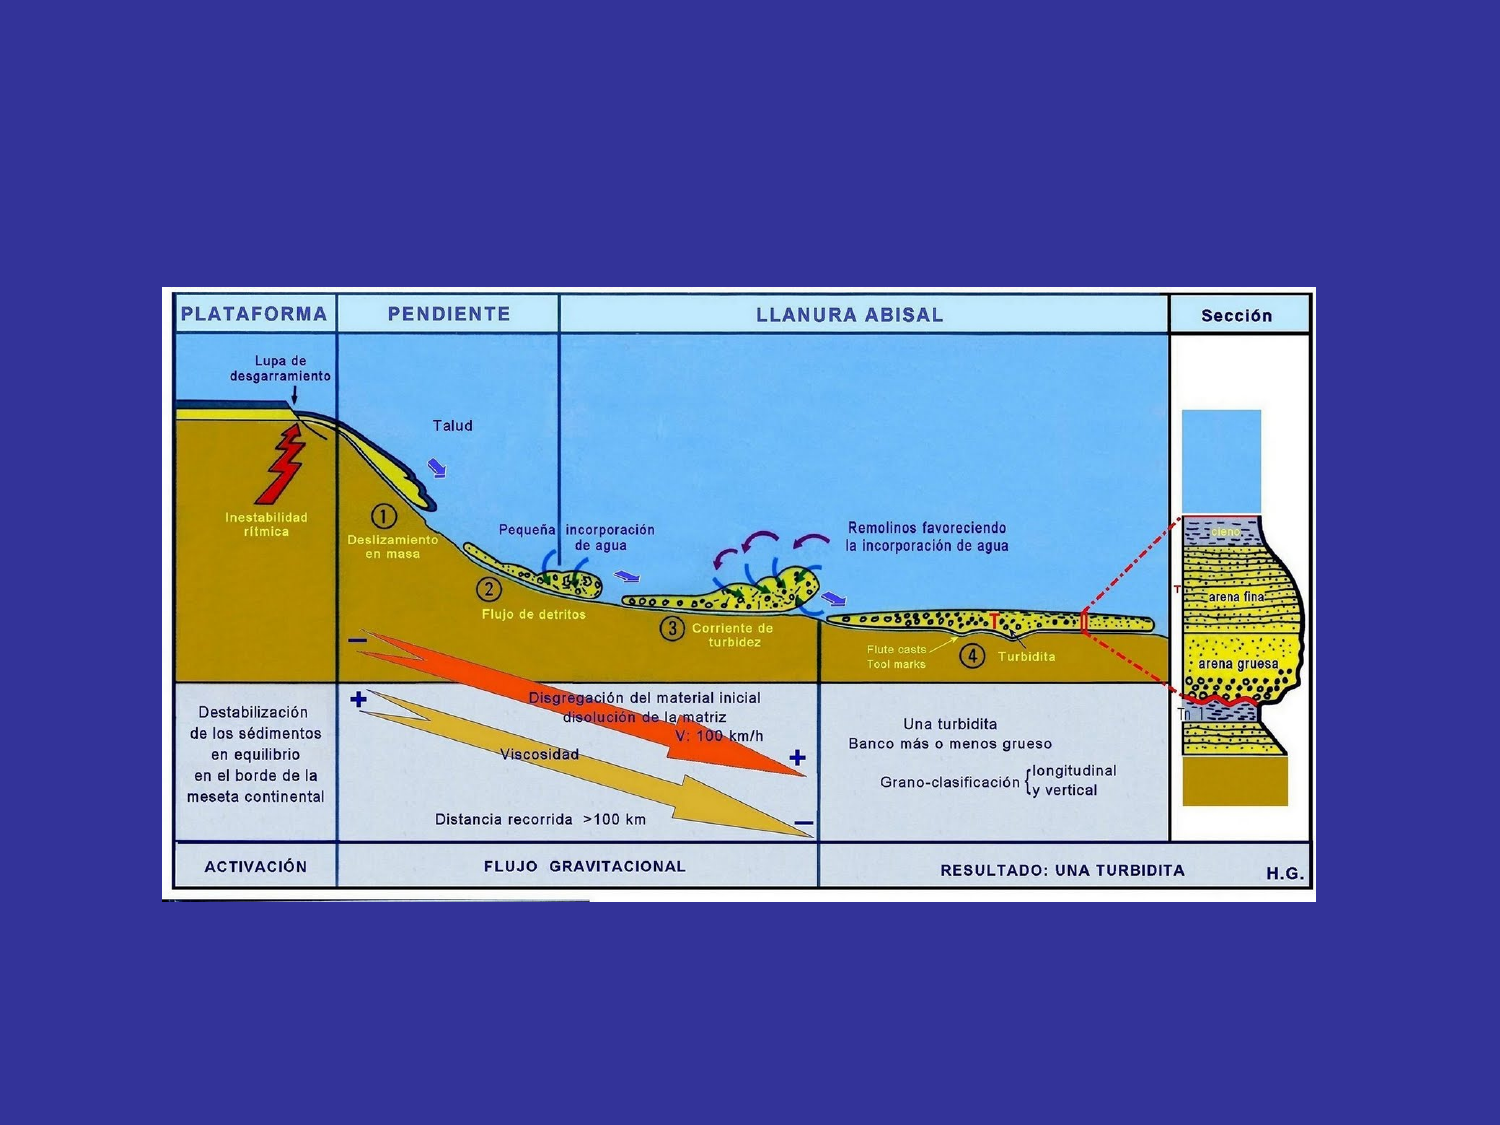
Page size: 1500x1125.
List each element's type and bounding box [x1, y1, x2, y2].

picture [162, 287, 1316, 902]
